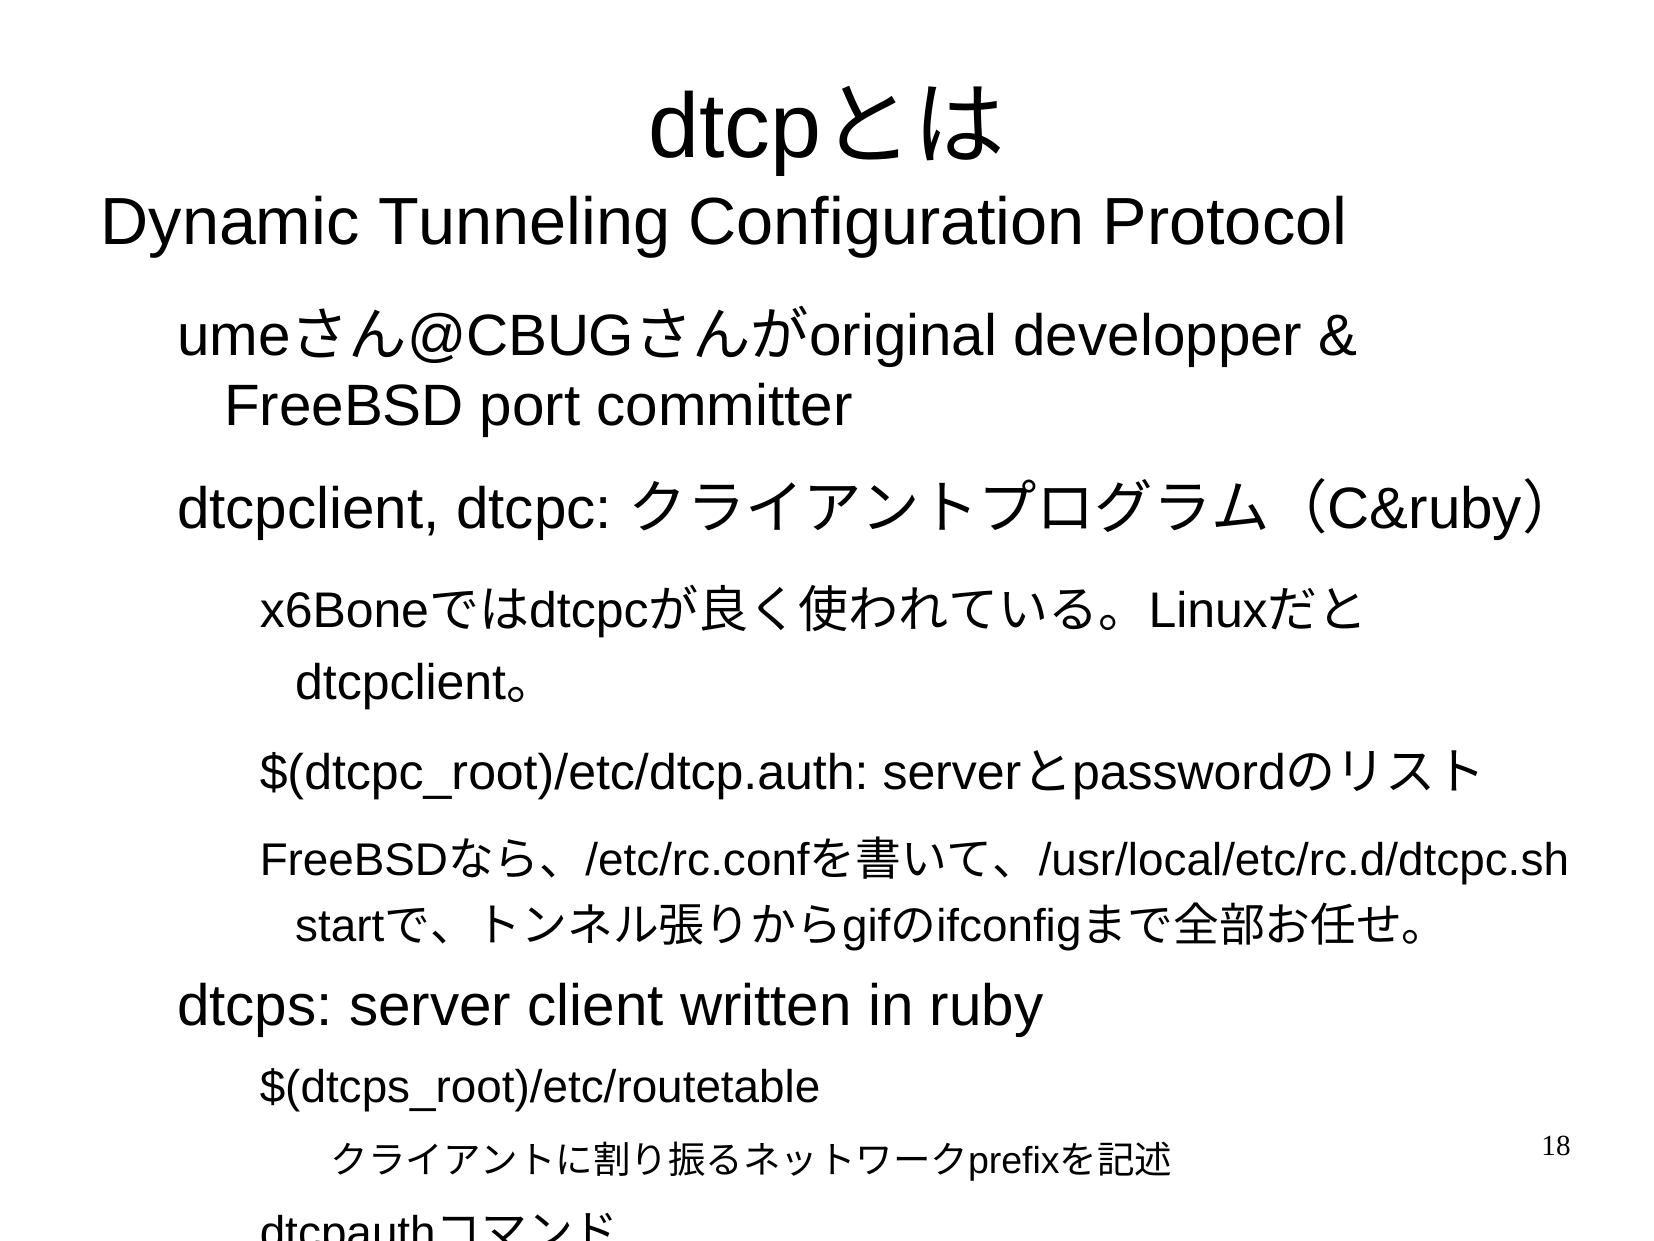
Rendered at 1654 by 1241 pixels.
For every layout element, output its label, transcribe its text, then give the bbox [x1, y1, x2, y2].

list Dynamic Tunneling Configuration Protocol umeさん@CBUGさんがoriginal developper & FreeBSD port committer dtcpclient, dtcpc: クライアントプログラム（C&ruby） x6Boneではdtcpcが良く使われている。Linuxだとdtcpclient。 $(dtcpc_root)/etc/dtcp.auth: serverとpasswordのリスト FreeBSDなら、/etc/rc.confを書いて、/usr/local/etc/rc.d/dtcpc.sh startで、トンネル張りからgifのifconfigまで全部お任せ。 dtcps: server client written in ruby $(dtcps_root)/etc/routetable クライアントに割り振るネットワークprefixを記述 dtcpauthコマンド ユーザーアカウントの作成。中でpopauthを使用。 Windows版もあるよ。（坪井さん作。バイナリーのみ。） [82, 183, 1595, 1195]
title dtcpとは [82, 13, 1571, 183]
